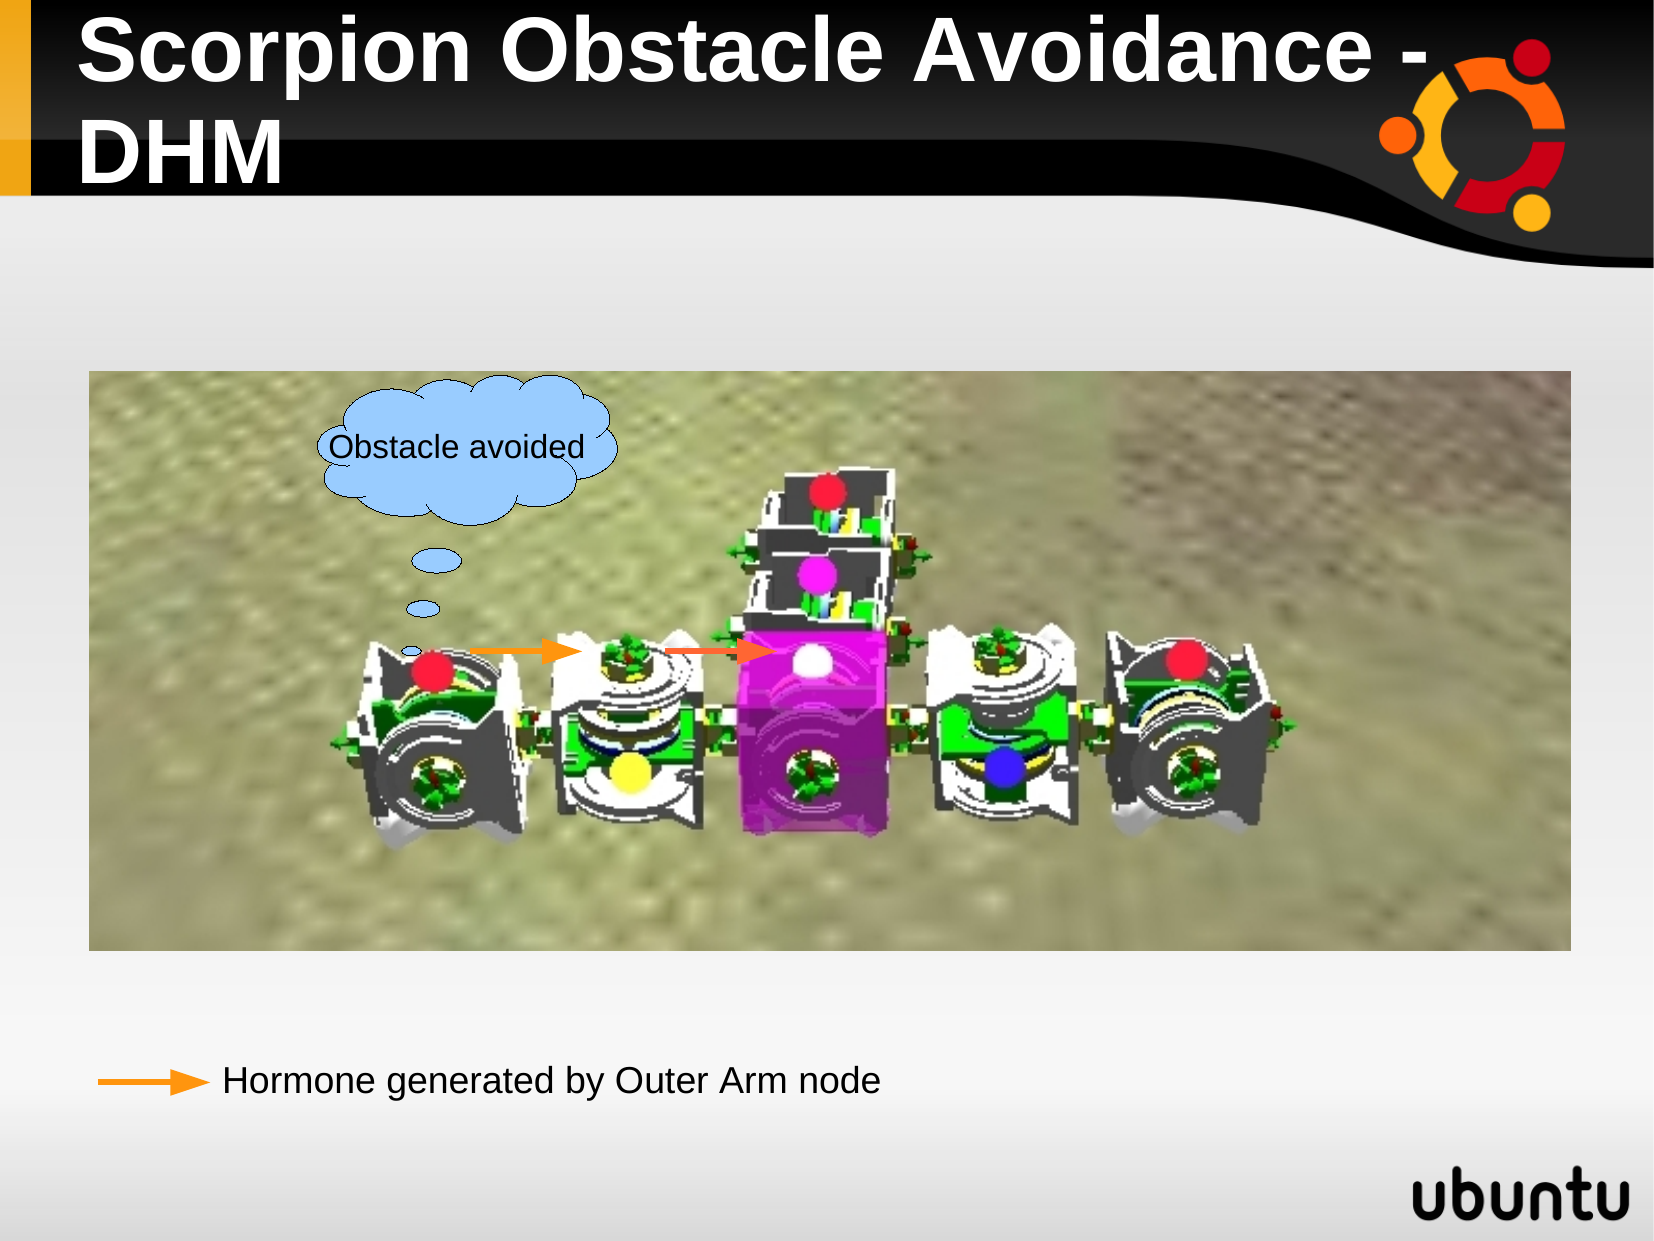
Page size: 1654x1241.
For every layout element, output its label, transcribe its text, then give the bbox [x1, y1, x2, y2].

text_box Obstacle avoided [411, 548, 462, 574]
text_box Hormone generated by Outer Arm node [207, 1051, 920, 1109]
picture [0, 0, 1654, 1241]
text_box Obstacle avoided [317, 375, 618, 526]
text_box Obstacle avoided [406, 600, 440, 618]
title Scorpion Obstacle Avoidance - DHM [76, 0, 1565, 204]
